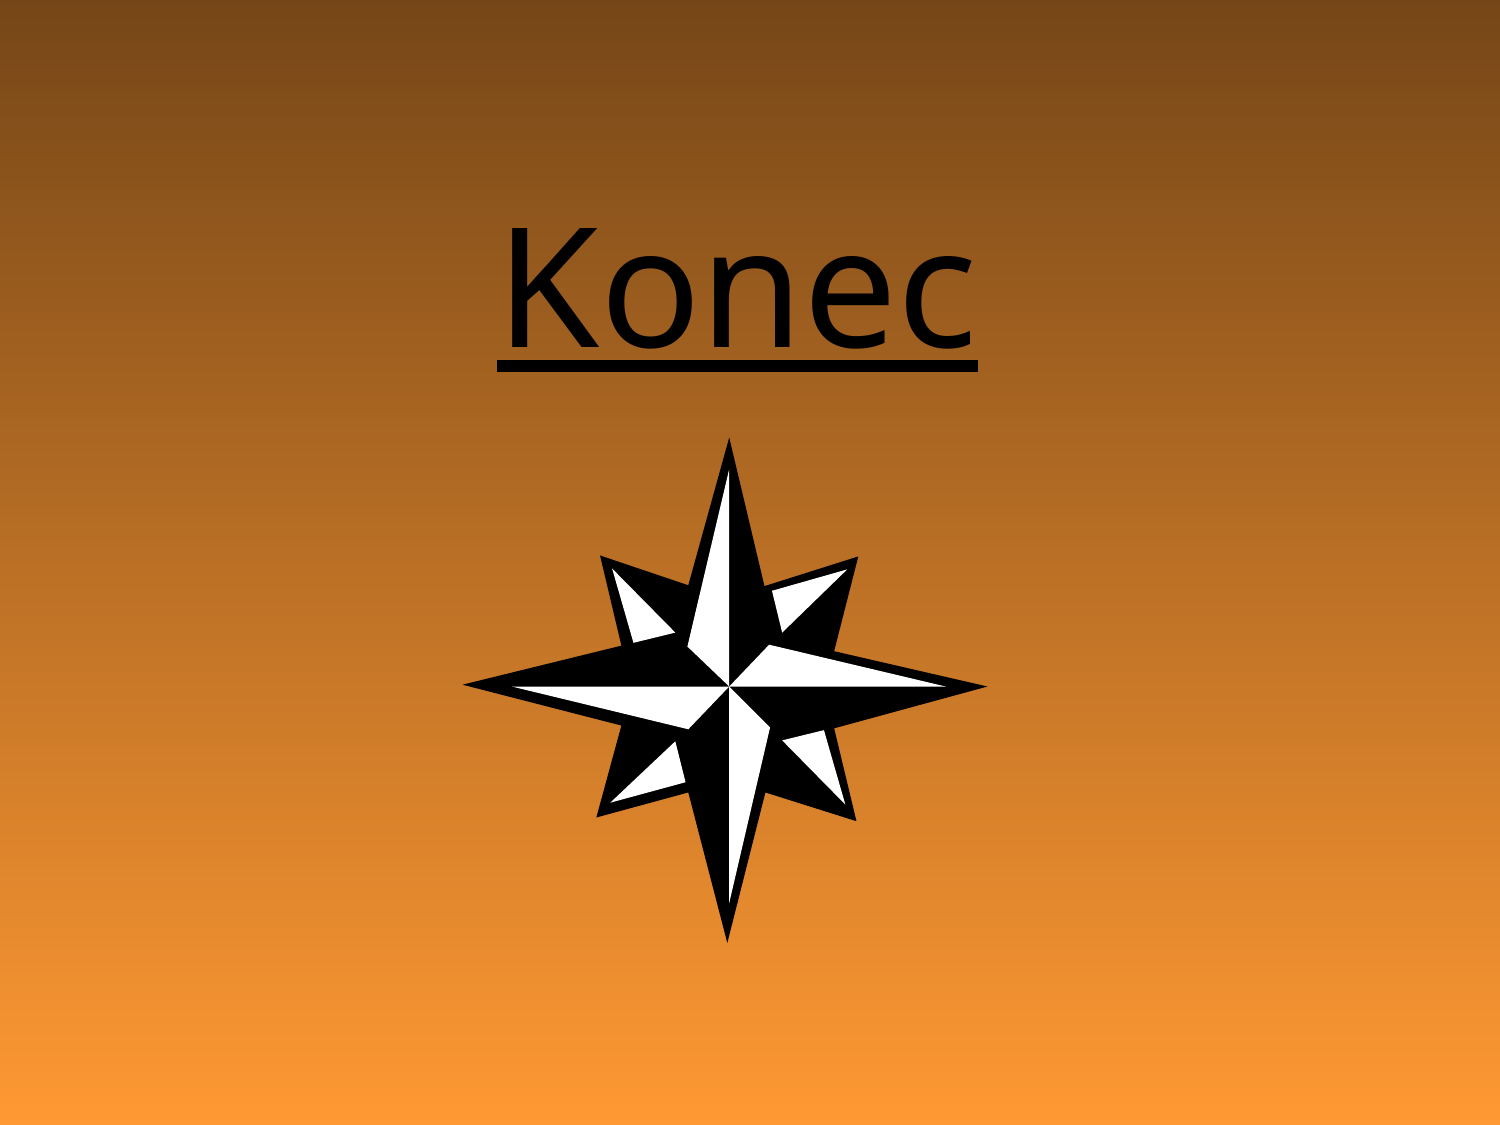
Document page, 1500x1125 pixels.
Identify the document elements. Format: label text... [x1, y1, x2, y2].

picture [462, 437, 988, 943]
title Konec [99, 173, 1375, 389]
